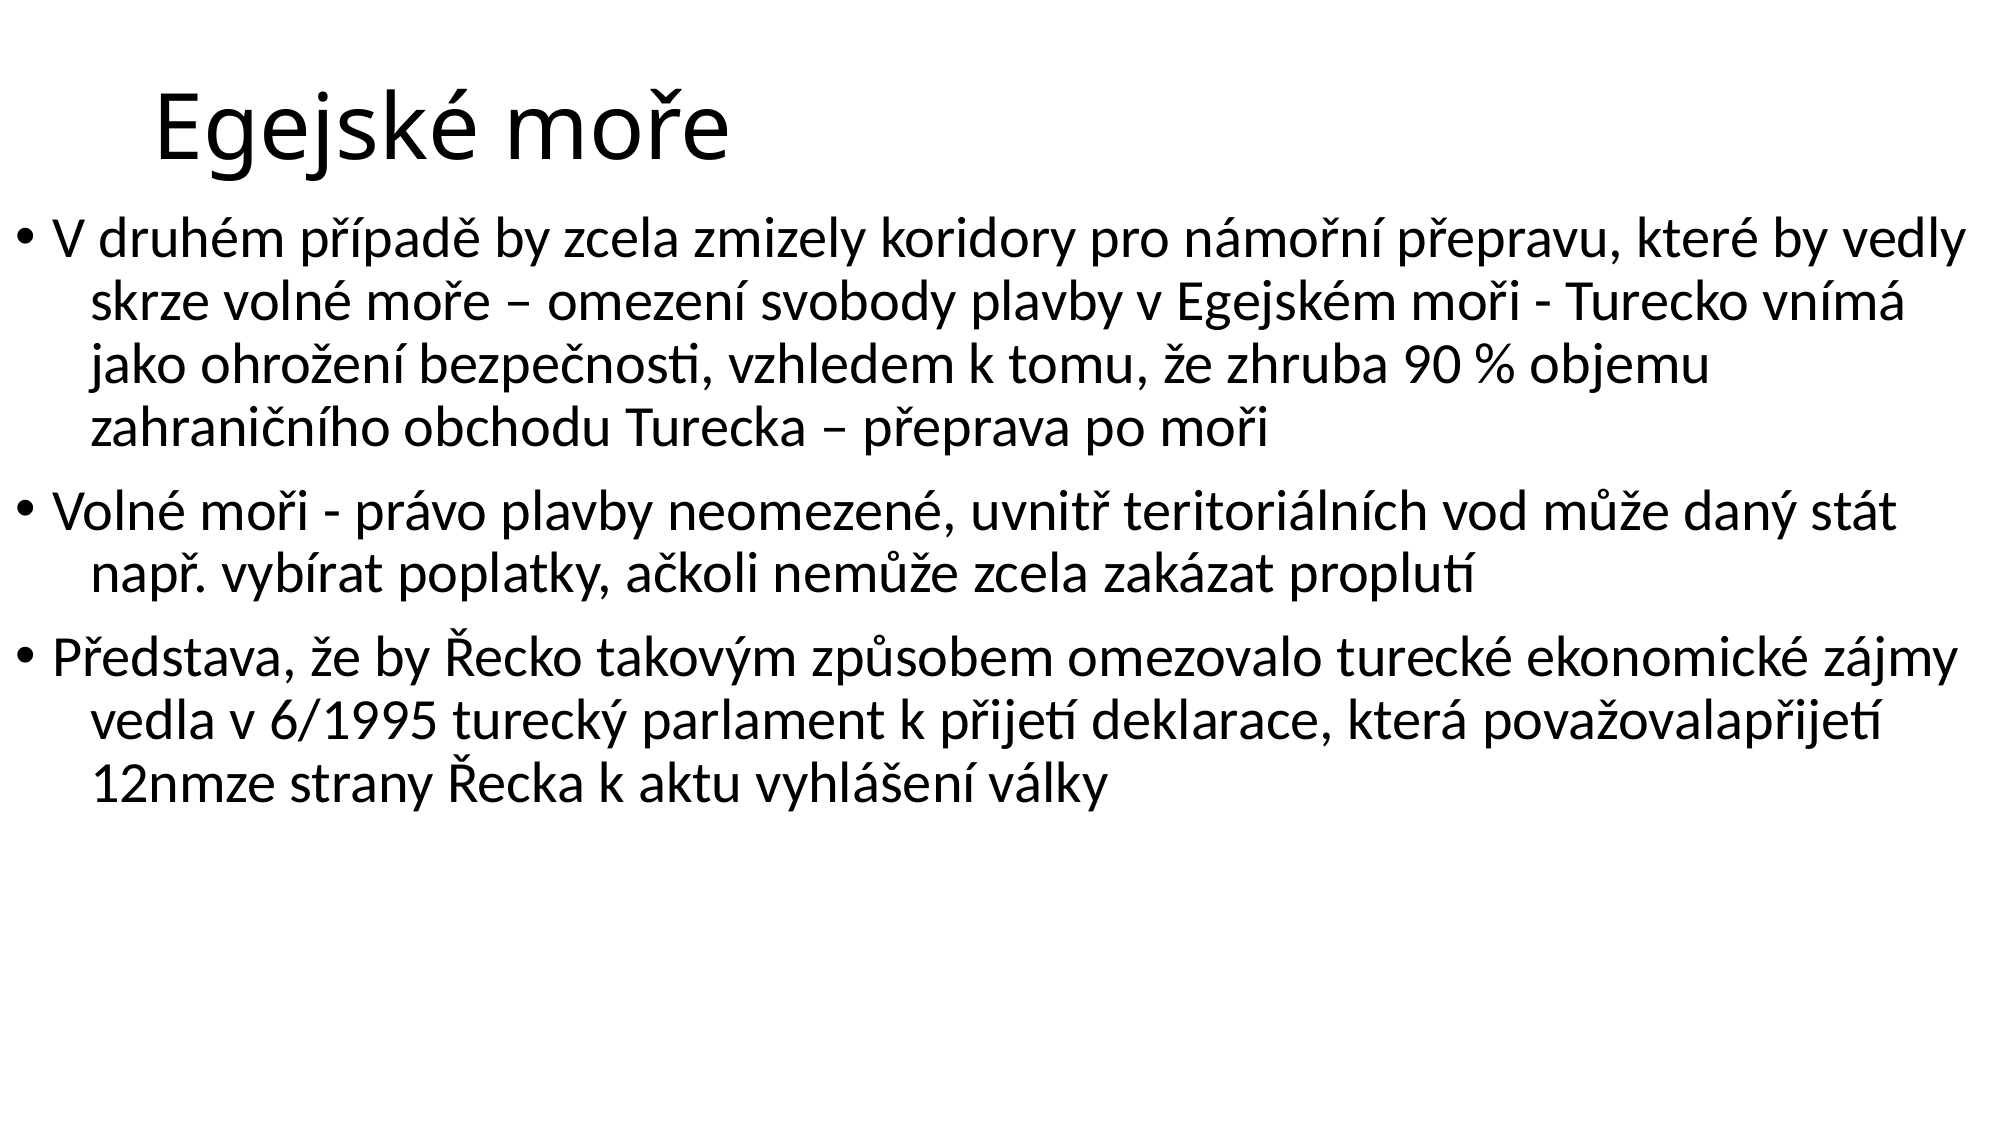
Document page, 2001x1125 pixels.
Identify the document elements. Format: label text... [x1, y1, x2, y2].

title Egejské moře [137, 59, 1863, 200]
list V druhém případě by zcela zmizely koridory pro námořní přepravu, které by vedly skrze volné moře – omezení svobody plavby v Egejském moři - Turecko vnímá jako ohrožení bezpečnosti, vzhledem k tomu, že zhruba 90 % objemu zahraničního obchodu Turecka – přeprava po moři Volné moři - právo plavby neomezené, uvnitř teritoriálních vod může daný stát např. vybírat poplatky, ačkoli nemůže zcela zakázat proplutí Představa, že by Řecko takovým způsobem omezovalo turecké ekonomické zájmy vedla v 6/1995 turecký parlament k přijetí deklarace, která považovalapřijetí 12nmze strany Řecka k aktu vyhlášení války [0, 200, 2000, 1115]
